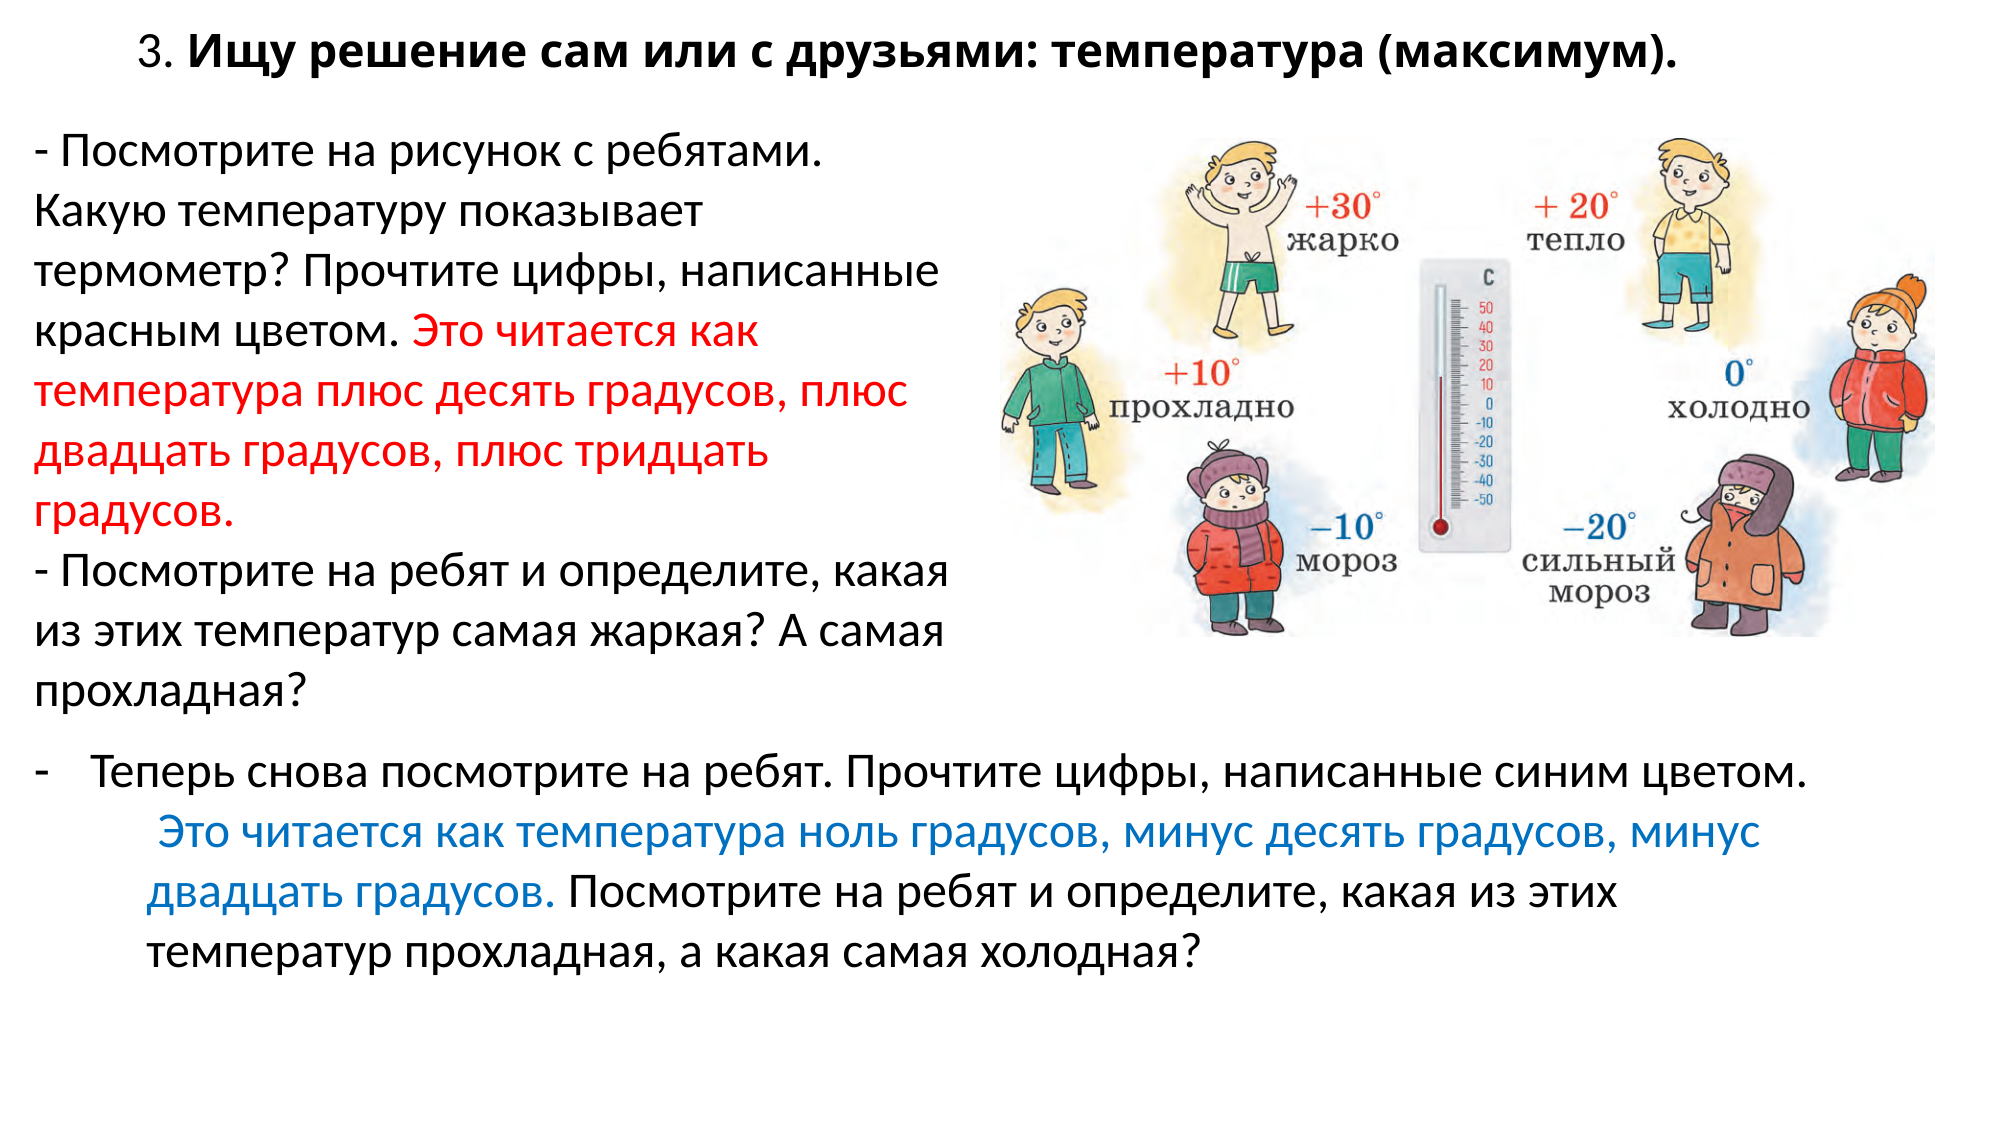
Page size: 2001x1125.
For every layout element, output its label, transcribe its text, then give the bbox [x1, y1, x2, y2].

text_box Теперь снова посмотрите на ребят. Прочтите цифры, написанные синим цветом. Это читается как температура ноль градусов, минус десять градусов, минус двадцать градусов. Посмотрите на ребят и определите, какая из этих температур прохладная, а какая самая холодная? [19, 730, 1827, 985]
text_box 3. Ищу решение сам или с друзьями: температура (максимум). [121, 9, 1847, 96]
text_box - Посмотрите на рисунок с ребятами. Какую температуру показывает термометр? Прочтите цифры, написанные красным цветом. Это читается как температура плюс десять градусов, плюс двадцать градусов, плюс тридцать градусов. - Посмотрите на ребят и определите, какая из этих температур самая жаркая? А самая прохладная? [19, 109, 980, 724]
picture [980, 113, 1982, 652]
